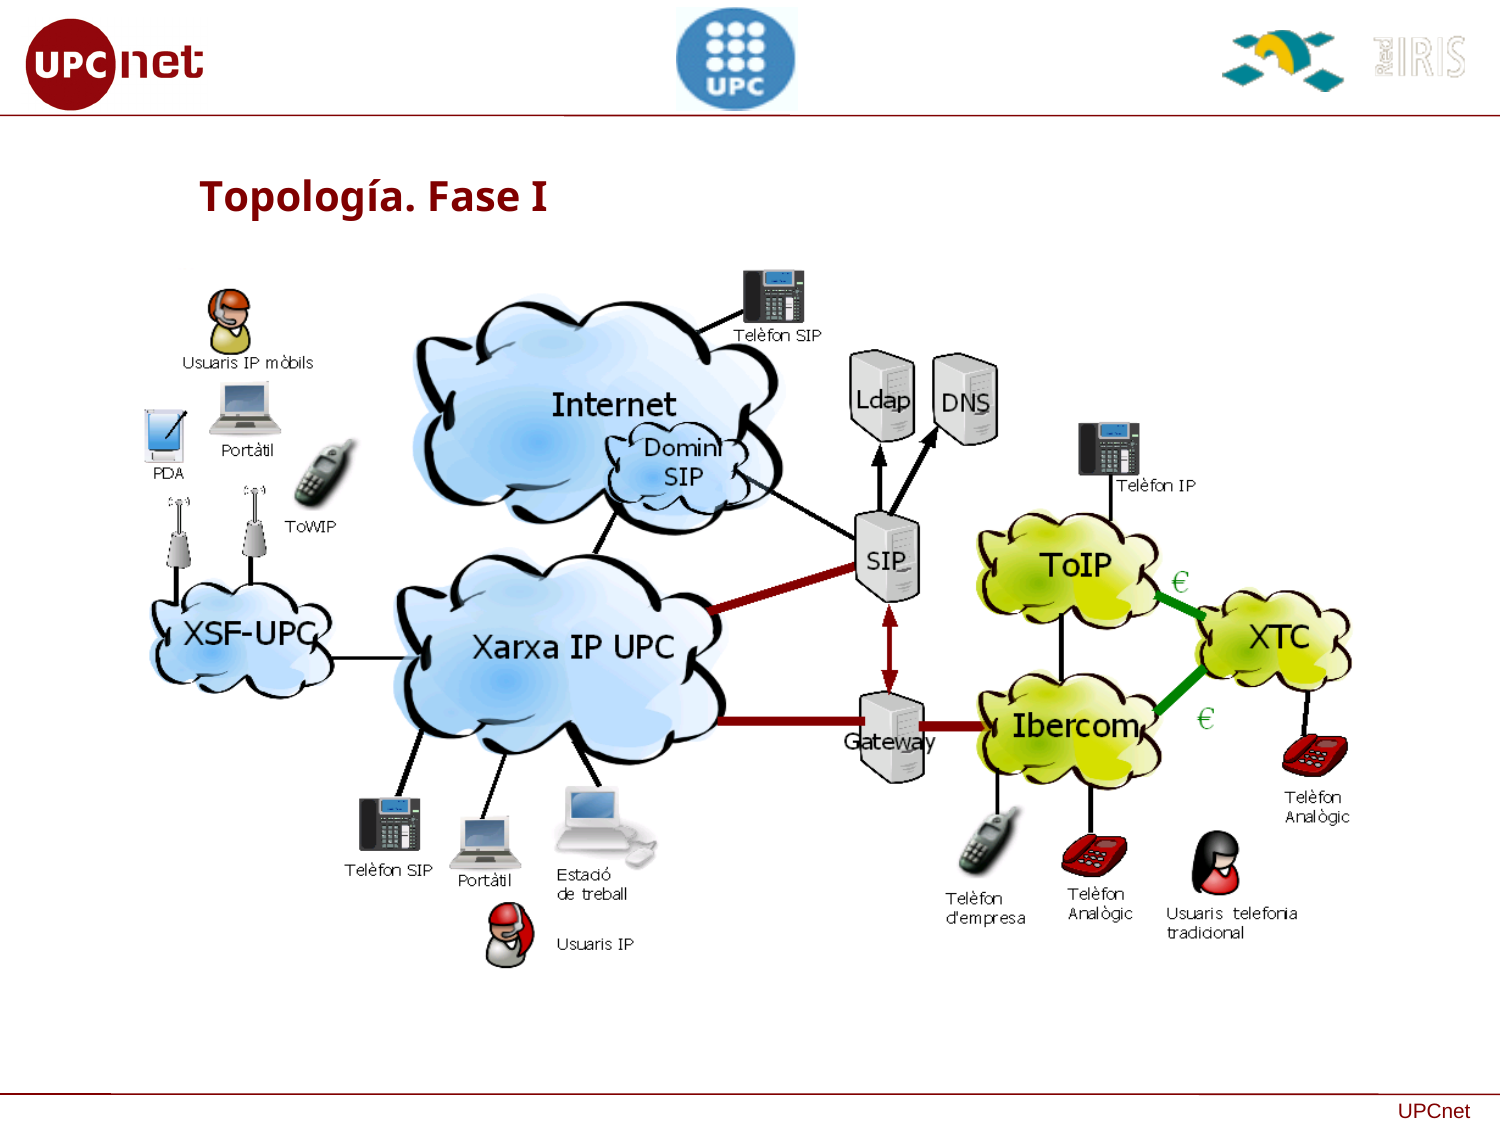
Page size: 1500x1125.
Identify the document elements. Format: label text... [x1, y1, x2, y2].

picture [21, 17, 208, 113]
text_box Topología. Fase I [5, 113, 1377, 220]
picture [676, 7, 798, 111]
picture [1222, 30, 1468, 92]
picture [141, 265, 1359, 975]
